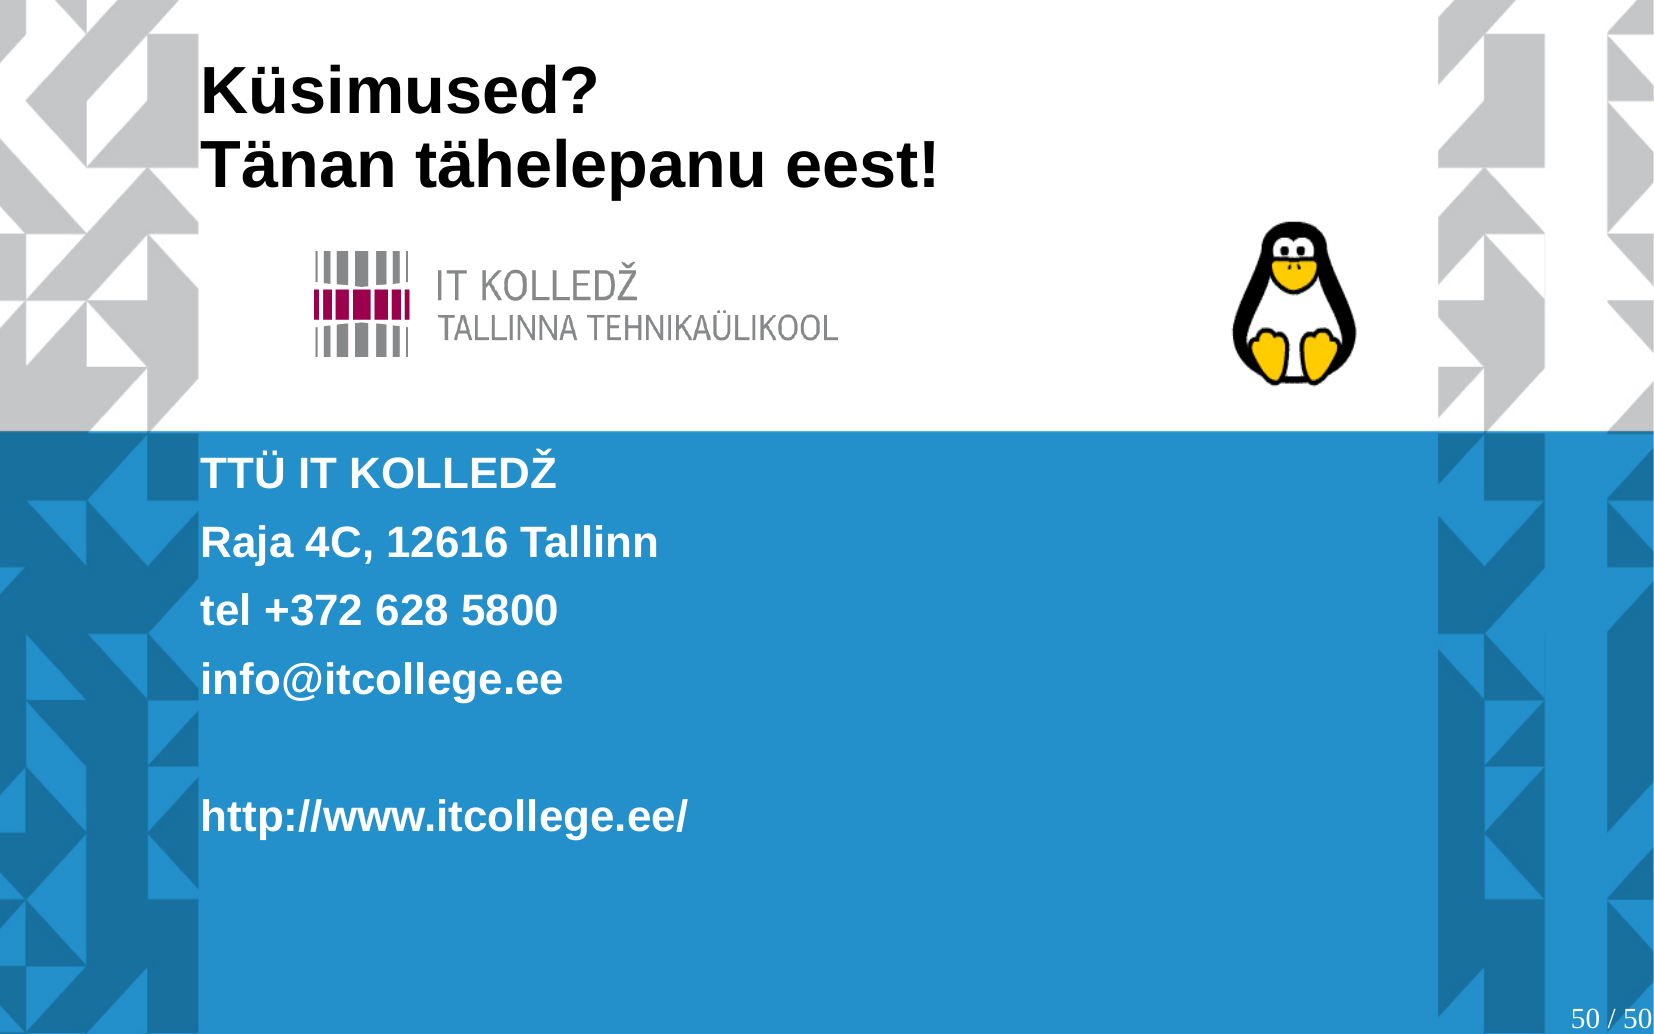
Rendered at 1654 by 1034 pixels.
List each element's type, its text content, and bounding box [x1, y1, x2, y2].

picture [0, 0, 1654, 1034]
title Küsimused? Tänan tähelepanu eest! [200, 41, 1170, 214]
list TTÜ IT KOLLEDŽ Raja 4C, 12616 Tallinn tel +372 628 5800 info@itcollege.ee http://www.itcollege.ee/ [200, 448, 1430, 842]
